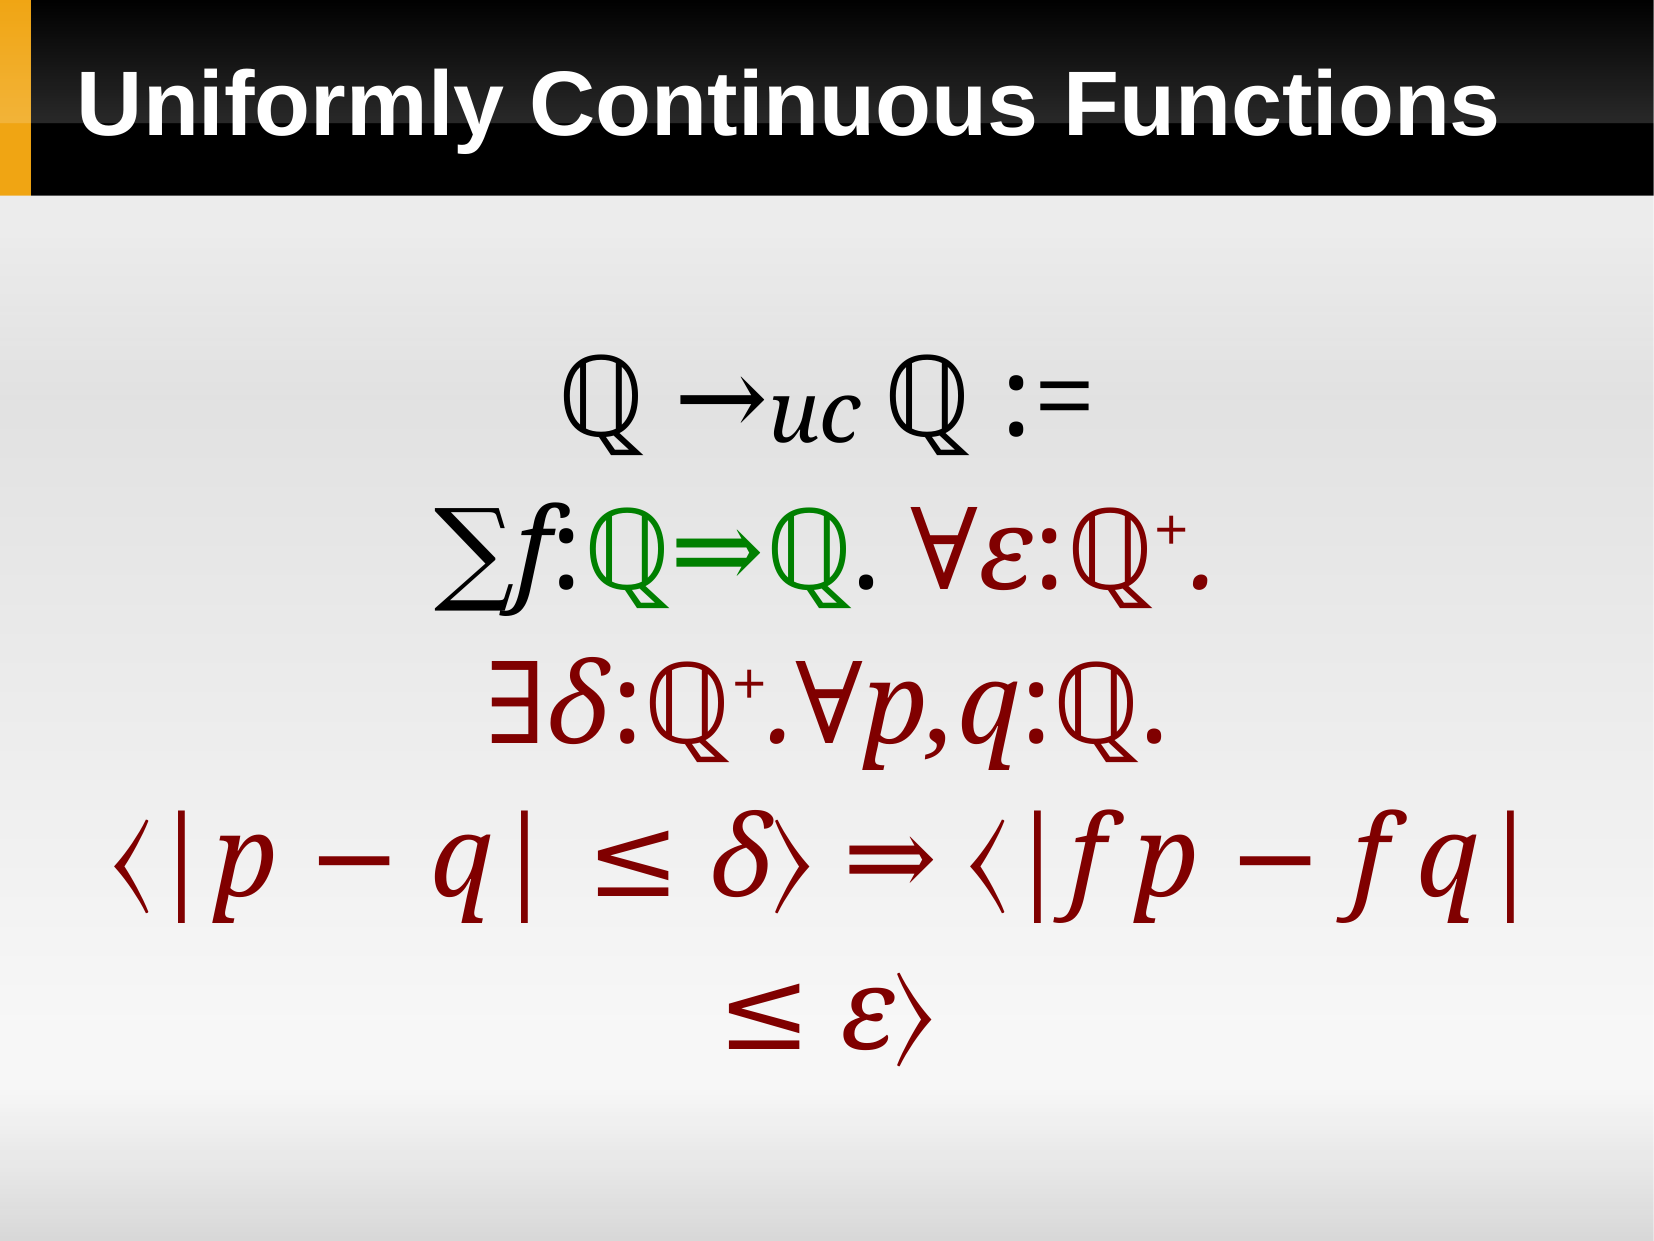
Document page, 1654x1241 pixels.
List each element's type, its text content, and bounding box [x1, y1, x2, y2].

title Uniformly Continuous Functions [76, 0, 1565, 208]
subtitle ℚ →uc ℚ := ∑f:ℚ⇒ℚ. ∀ε:ℚ+. ∃δ:ℚ+.∀p,q:ℚ. 〈|p − q| ≤ δ〉 ⇒ 〈|f p − f q| ≤ ε〉 [82, 297, 1571, 1102]
picture [0, 0, 1654, 1241]
